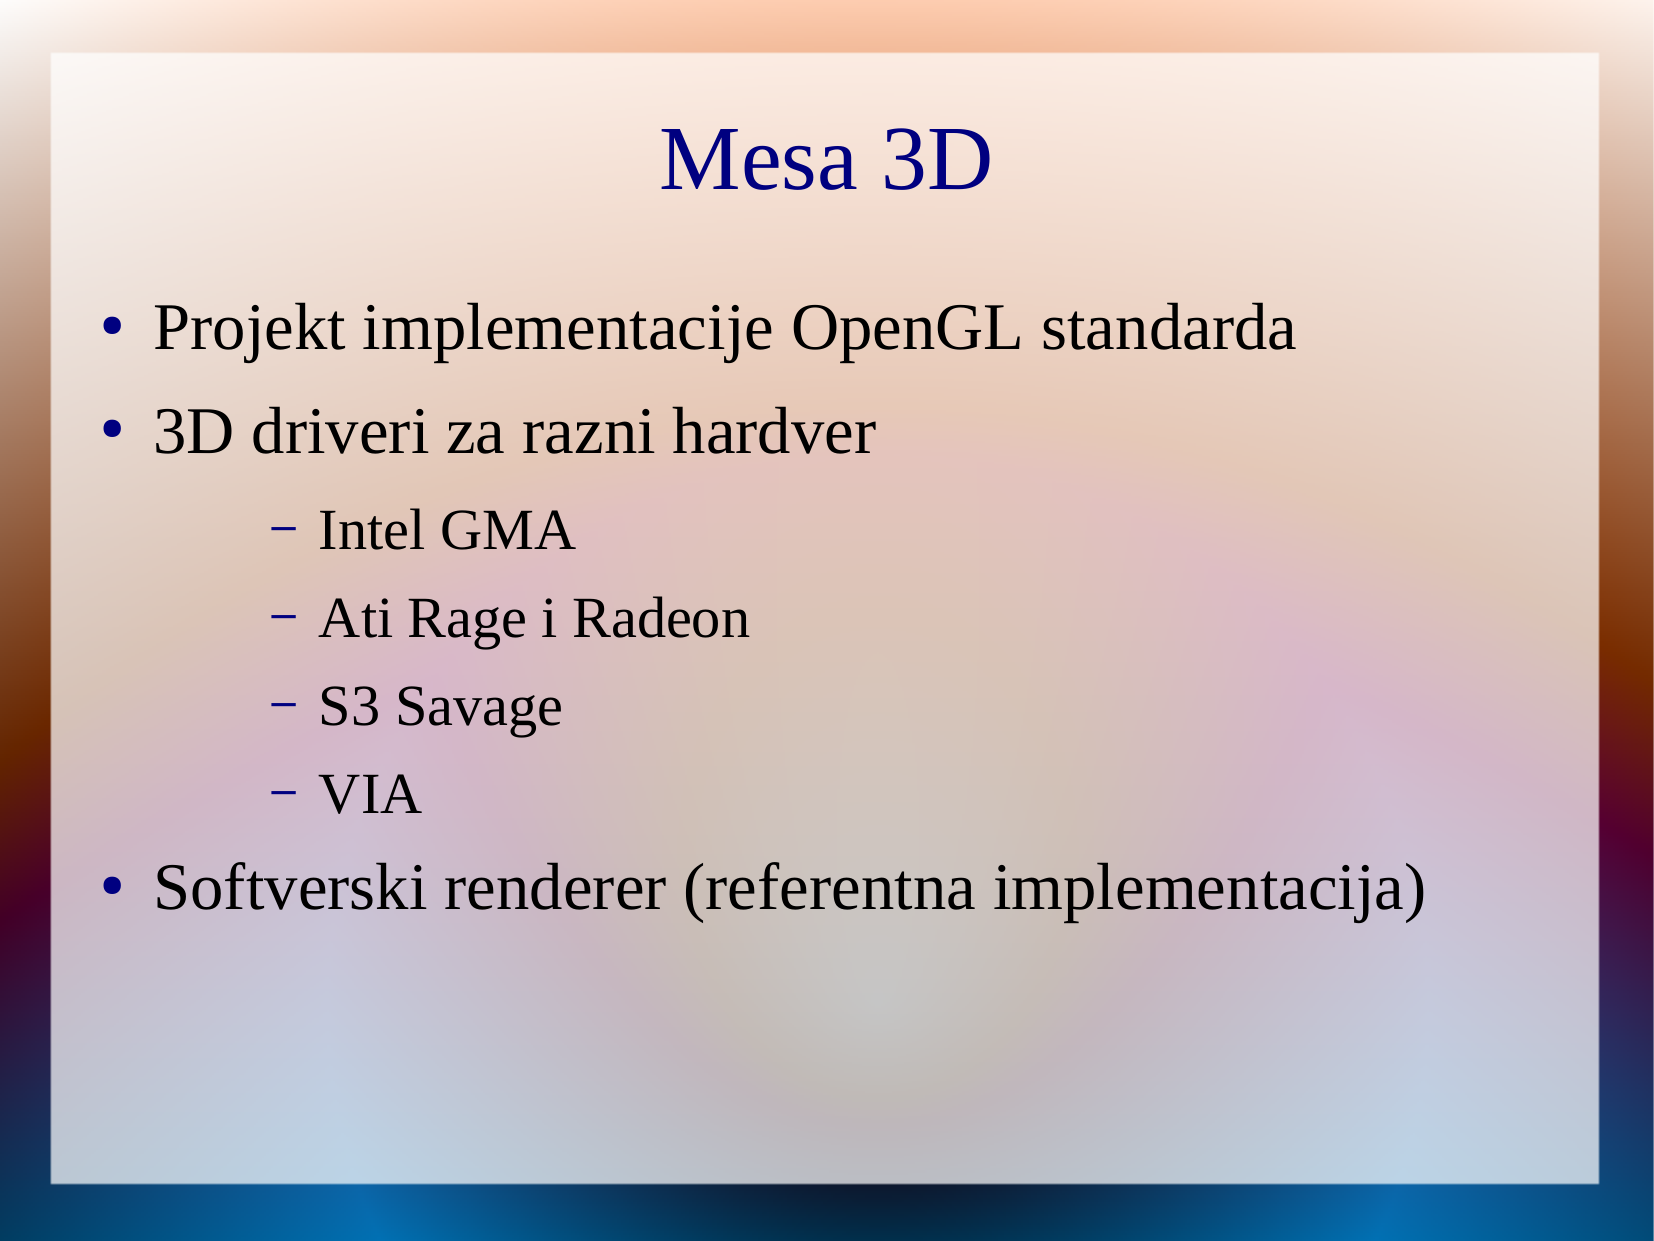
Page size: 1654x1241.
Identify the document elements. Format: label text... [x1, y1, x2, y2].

list Projekt implementacije OpenGL standarda 3D driveri za razni hardver Intel GMA Ati Rage i Radeon S3 Savage VIA Softverski renderer (referentna implementacija) [82, 290, 1571, 1094]
picture [0, 0, 1654, 1241]
title Mesa 3D [82, 62, 1571, 256]
